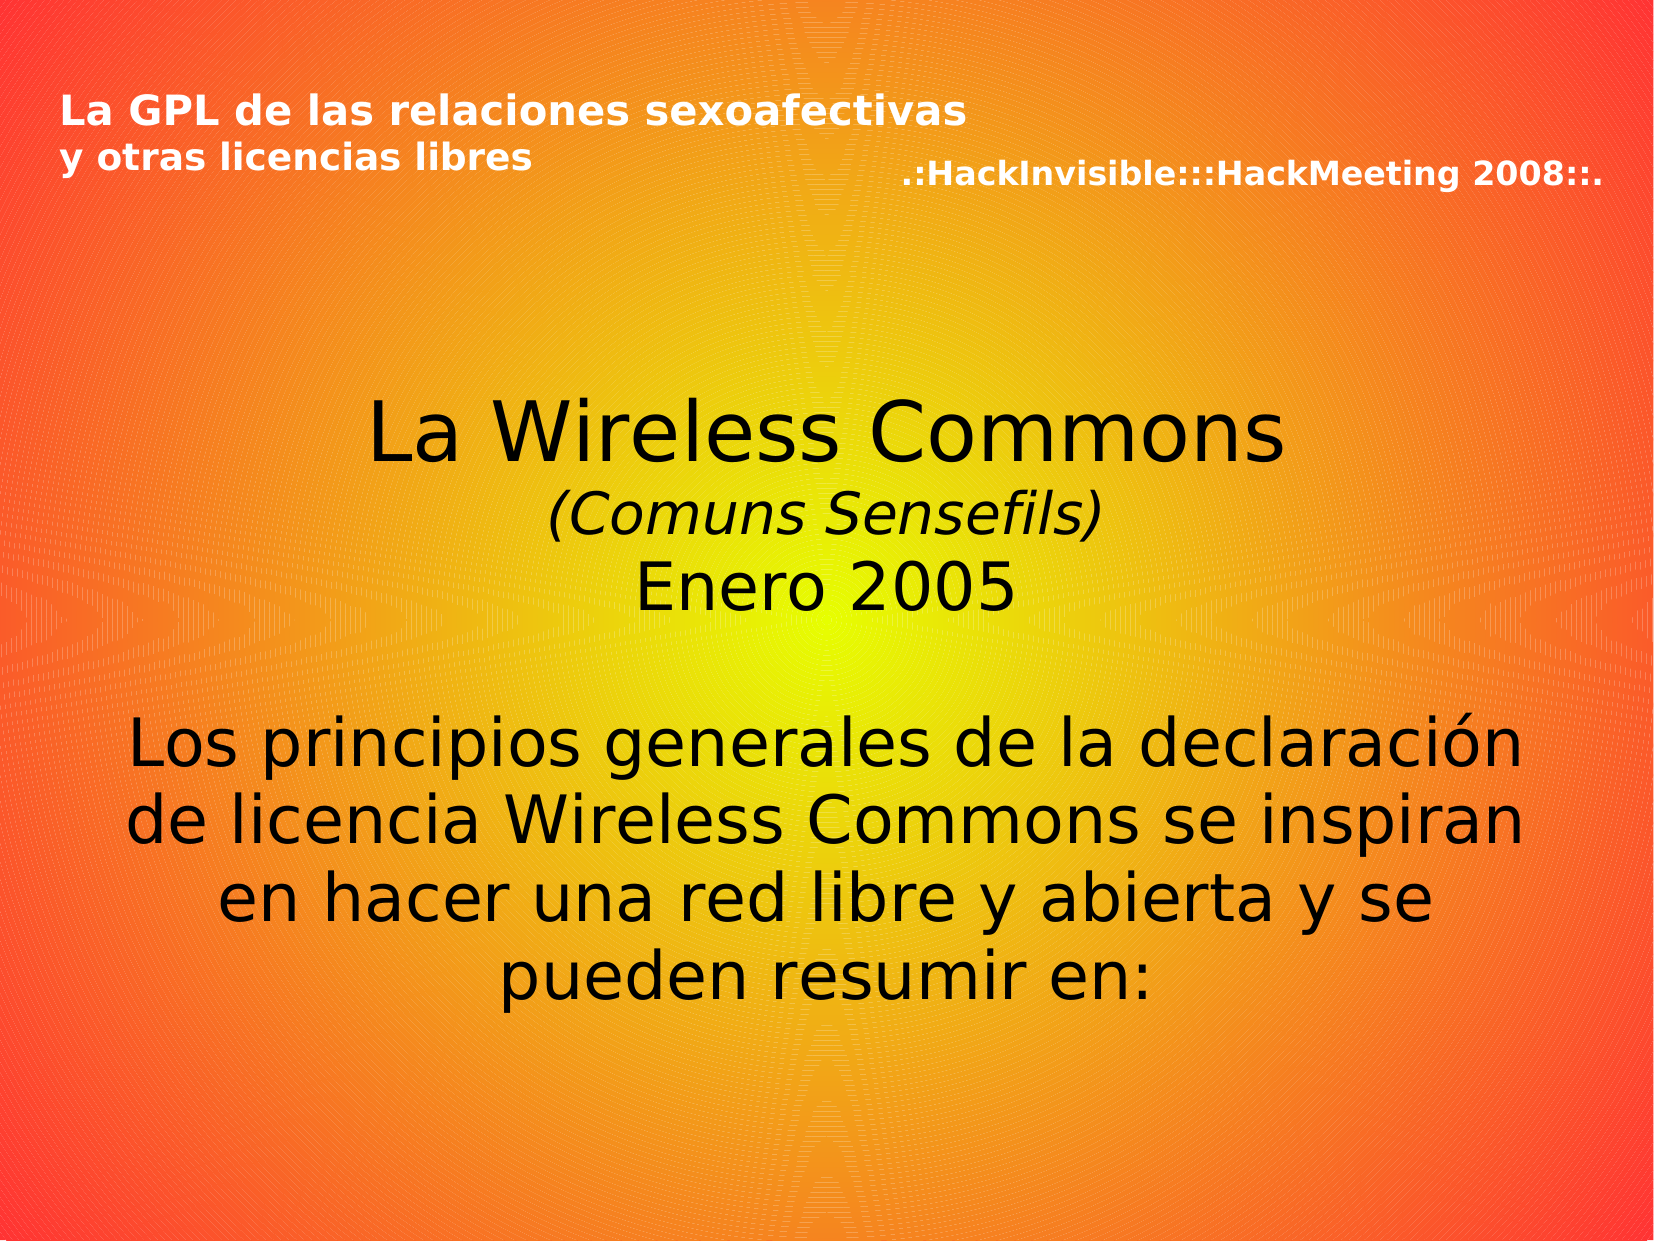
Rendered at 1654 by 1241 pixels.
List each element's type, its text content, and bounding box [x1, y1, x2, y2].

subtitle La Wireless Commons (Comuns Sensefils) Enero 2005 Los principios generales de la declaración de licencia Wireless Commons se inspiran en hacer una red libre y abierta y se pueden resumir en: [82, 297, 1571, 1102]
text_box .:HackInvisible:::HackMeeting 2008::. [885, 147, 1607, 201]
title La GPL de las relaciones sexoafectivas y otras licencias libres [59, 59, 1595, 207]
